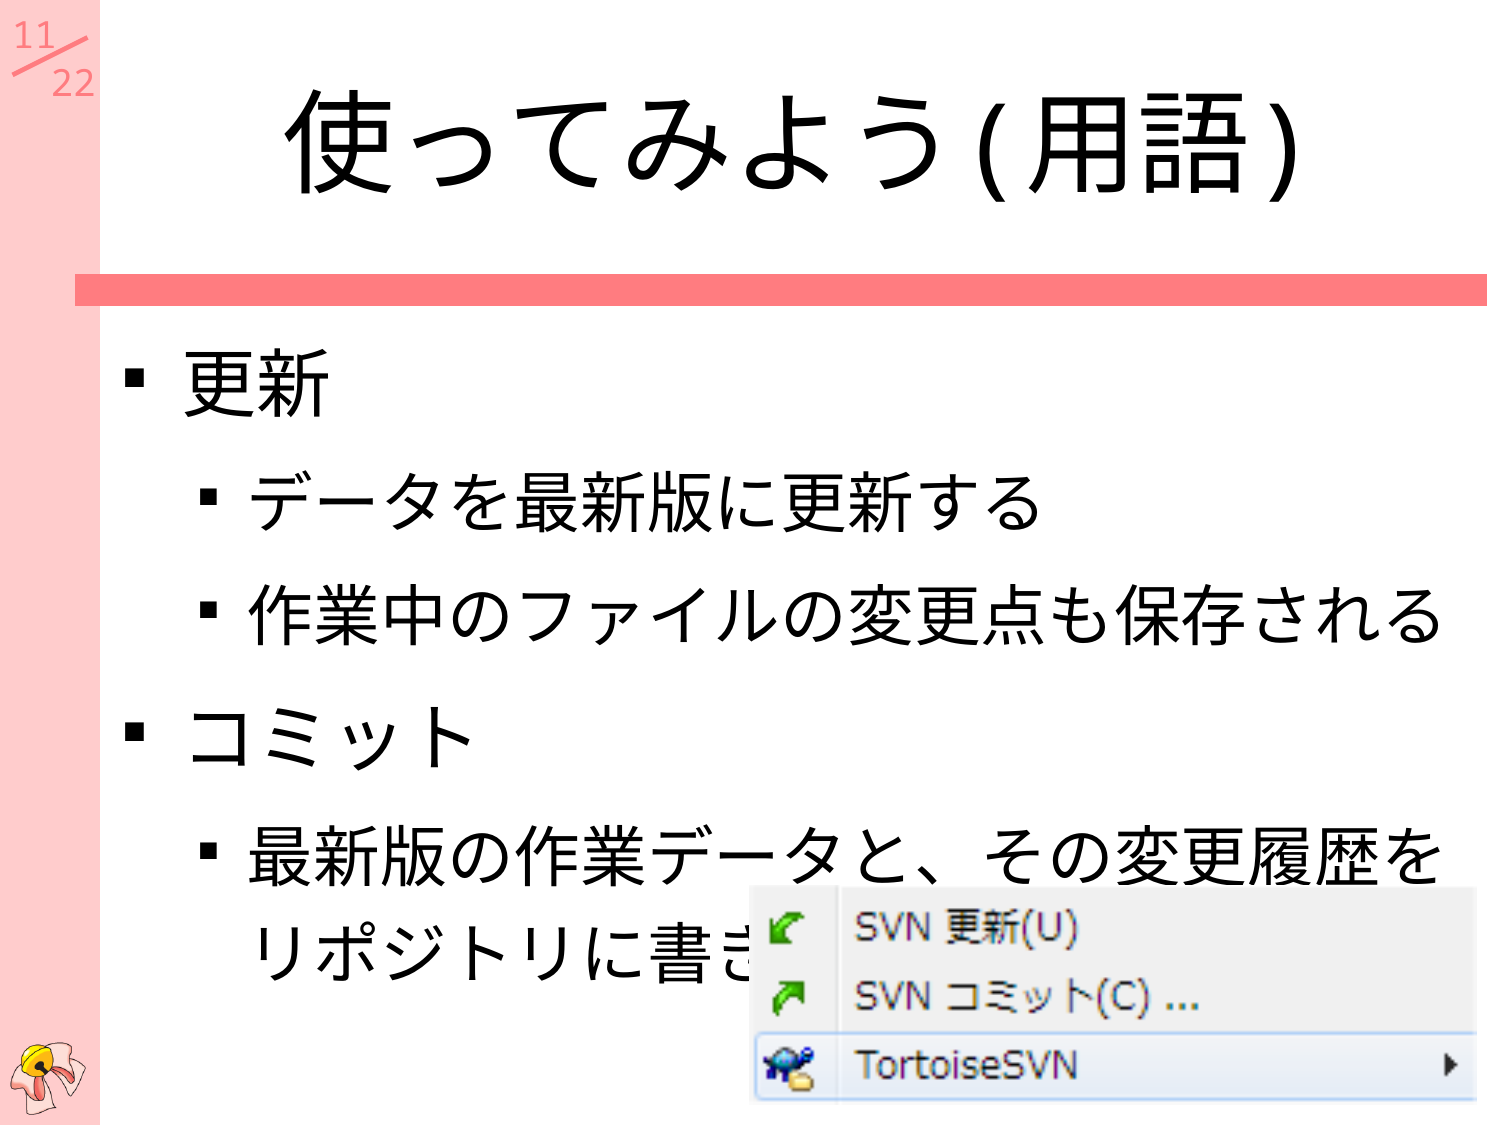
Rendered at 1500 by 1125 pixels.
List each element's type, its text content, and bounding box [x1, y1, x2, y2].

picture [10, 1042, 86, 1115]
list 更新 データを最新版に更新する 作業中のファイルの変更点も保存される コミット 最新版の作業データと、その変更履歴を リポジトリに書き込んで反映する [125, 324, 1476, 1065]
picture [749, 885, 1477, 1105]
title 使ってみよう(用語) [125, 35, 1476, 236]
